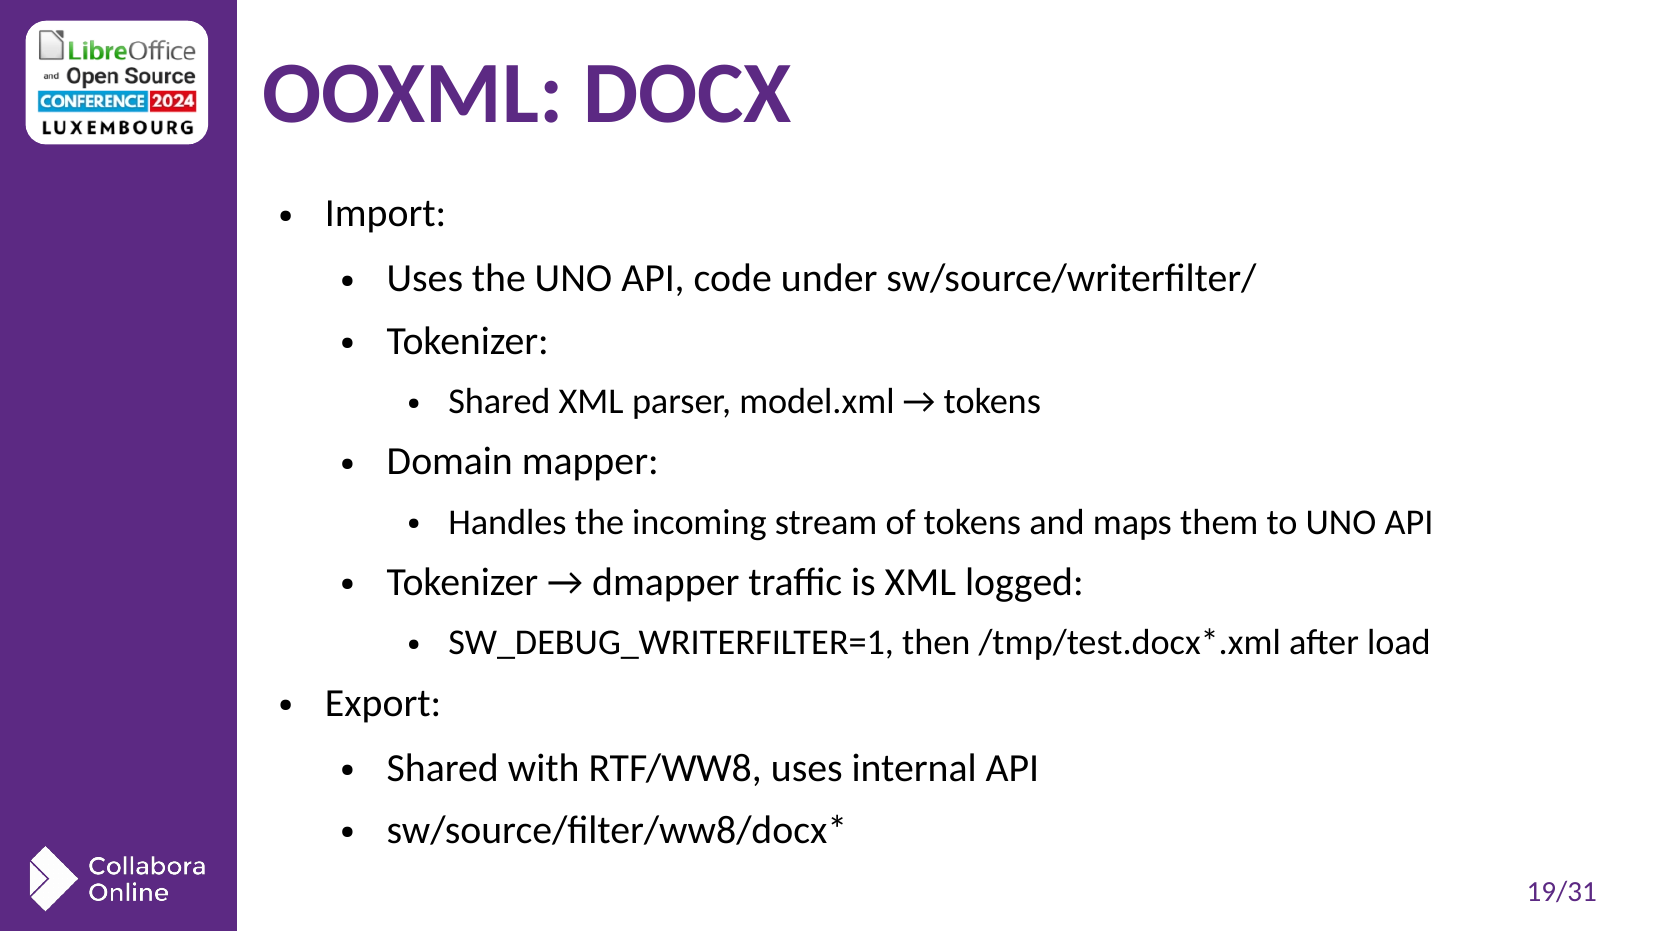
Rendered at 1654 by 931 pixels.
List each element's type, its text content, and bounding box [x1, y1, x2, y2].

picture [34, 26, 200, 139]
title OOXML: DOCX [262, 13, 1644, 145]
picture [25, 841, 209, 916]
list Import: Uses the UNO API, code under sw/source/writerfilter/ Tokenizer: Shared XML parser, model.xml → tokens Domain mapper: Handles the incoming stream of tokens and maps them to UNO API Tokenizer → dmapper traffic is XML logged: SW_DEBUG_WRITERFILTER=1, then /tmp/test.docx*.xml after load Export: Shared with RTF/WW8, uses internal API sw/source/filter/ww8/docx* [263, 187, 1605, 856]
